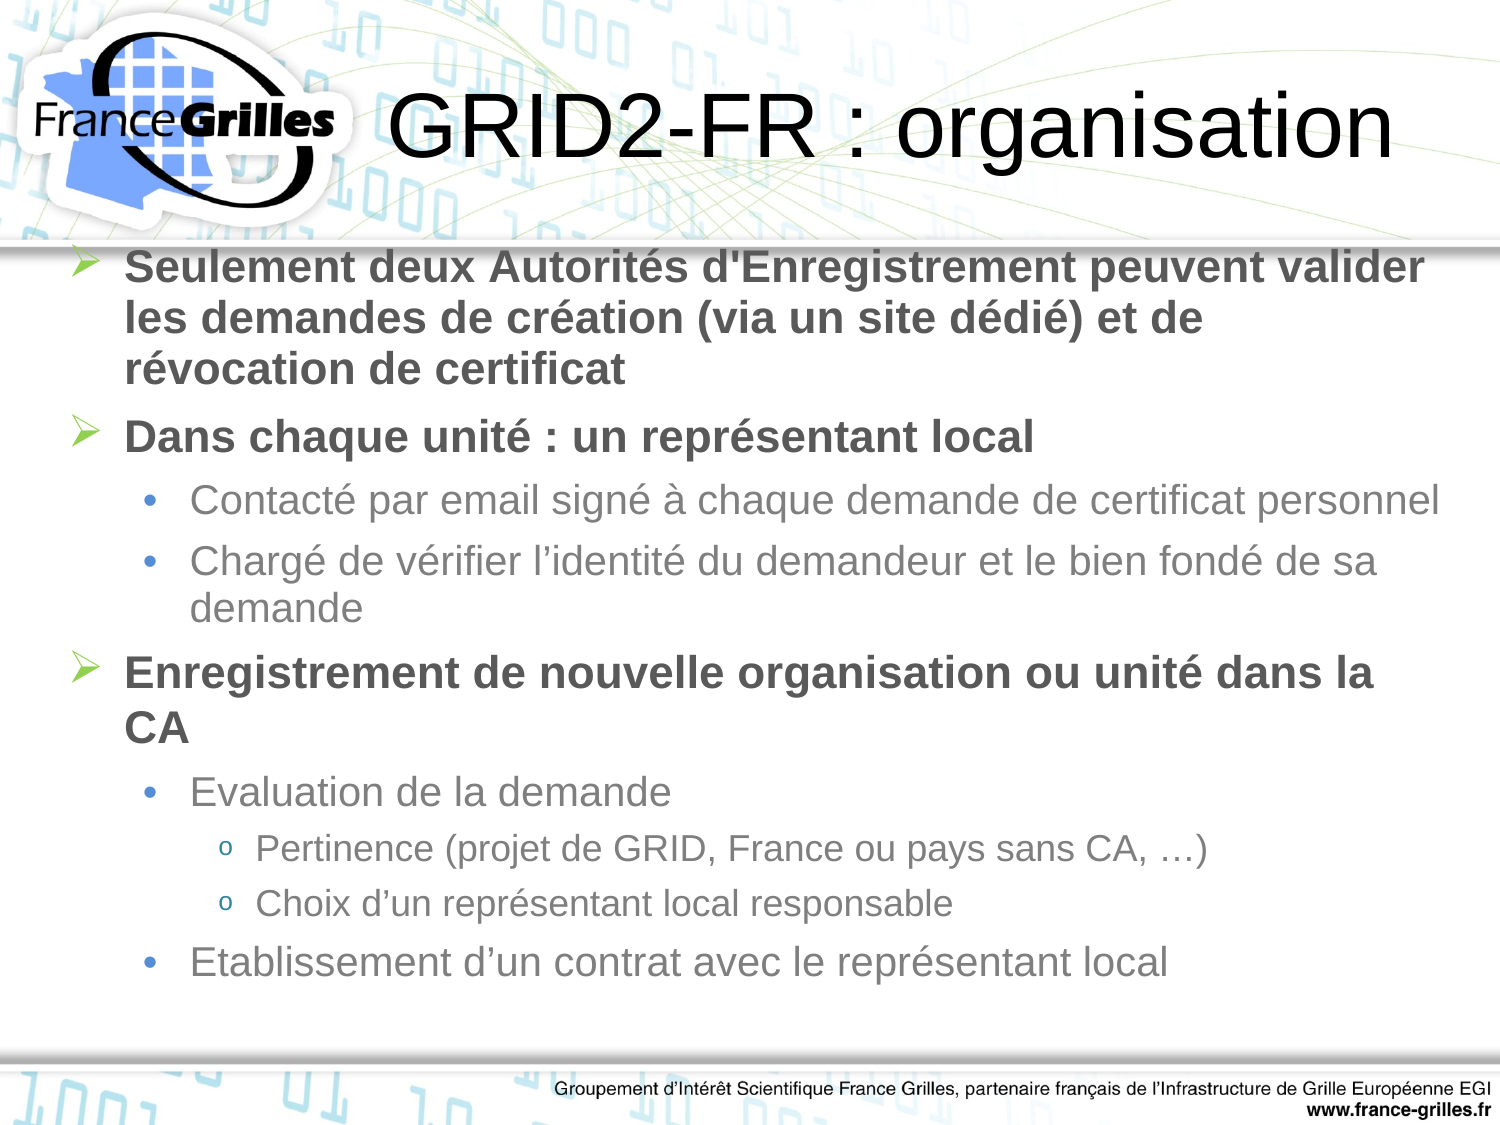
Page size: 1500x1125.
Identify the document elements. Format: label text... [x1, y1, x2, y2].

list Seulement deux Autorités d'Enregistrement peuvent valider les demandes de création (via un site dédié) et de révocation de certificat Dans chaque unité : un représentant local Contacté par email signé à chaque demande de certificat personnel Chargé de vérifier l’identité du demandeur et le bien fondé de sa demande Enregistrement de nouvelle organisation ou unité dans la CA Evaluation de la demande Pertinence (projet de GRID, France ou pays sans CA, …) Choix d’un représentant local responsable Etablissement d’un contrat avec le représentant local [53, 232, 1459, 1079]
title GRID2-FR : organisation [372, 7, 1459, 232]
picture [0, 0, 1500, 1125]
